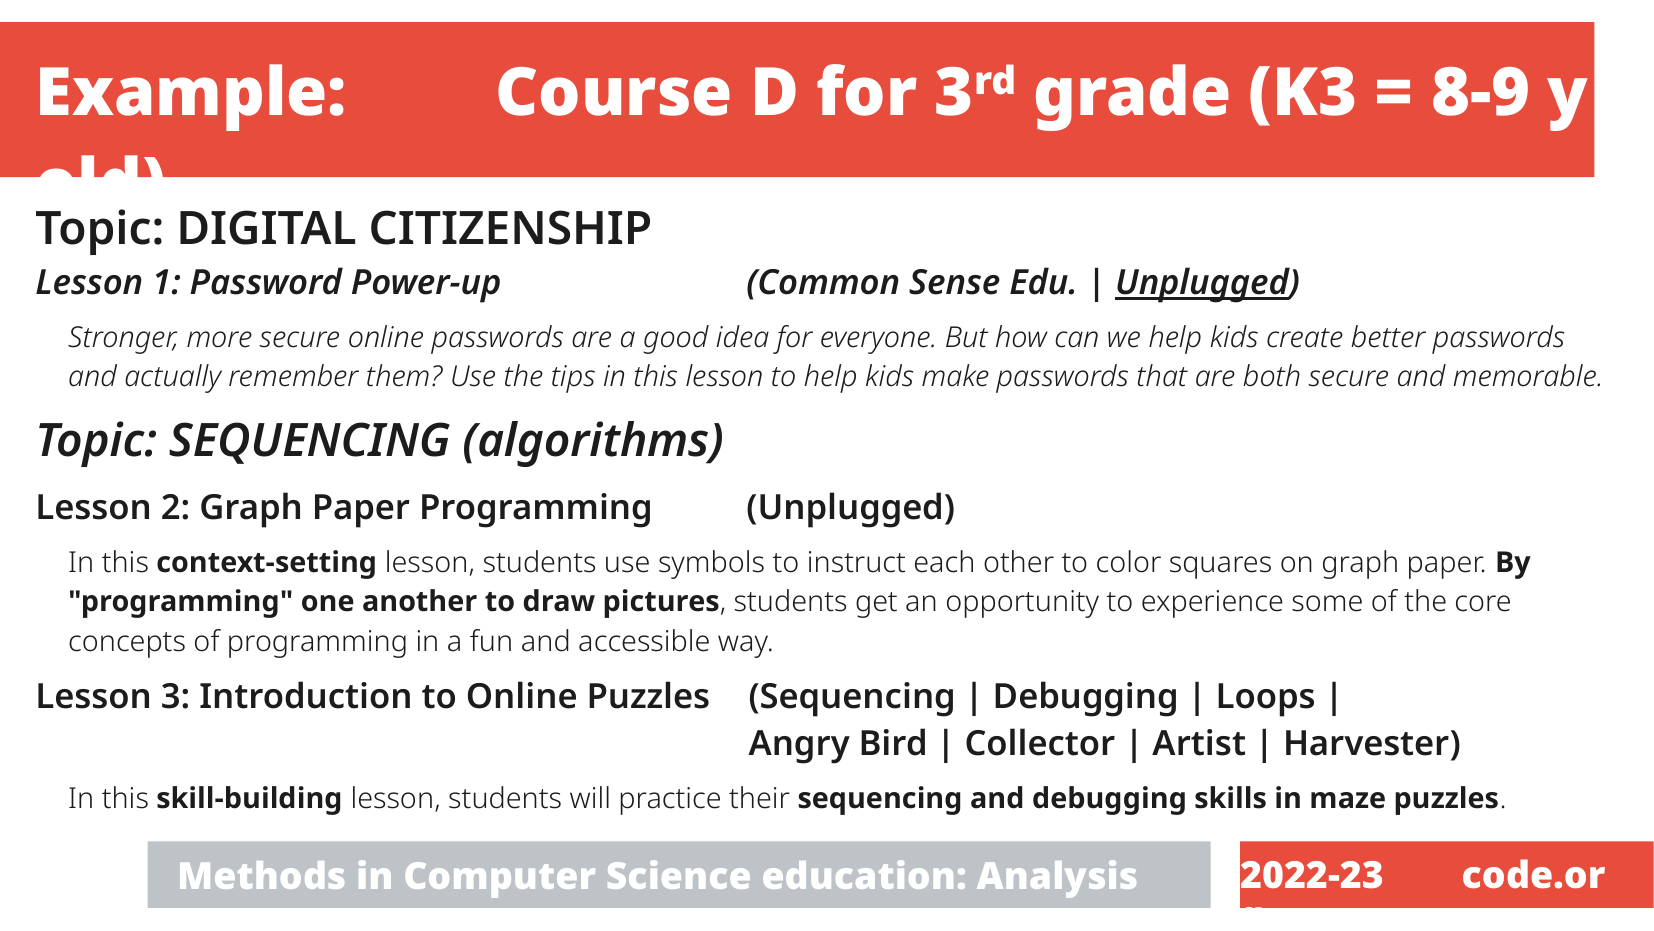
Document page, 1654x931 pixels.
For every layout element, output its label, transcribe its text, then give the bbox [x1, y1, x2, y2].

title Example: Course D for 3rd grade (K3 = 8-9 y old) [35, 44, 1595, 156]
list Topic: DIGITAL CITIZENSHIP Lesson 1: Password Power-up (Common Sense Edu. | Unplugged) Stronger, more secure online passwords are a good idea for everyone. But how can we help kids create better passwords and actually remember them? Use the tips in this lesson to help kids make passwords that are both secure and memorable. Topic: SEQUENCING (algorithms) Lesson 2: Graph Paper Programming (Unplugged) In this context-setting lesson, students use symbols to instruct each other to color squares on graph paper. By "programming" one another to draw pictures, students get an opportunity to experience some of the core concepts of programming in a fun and accessible way. Lesson 3: Introduction to Online Puzzles (Sequencing | Debugging | Loops | Angry Bird | Collector | Artist | Harvester) In this skill-building lesson, students will practice their sequencing and debugging skills in maze puzzles. [35, 194, 1619, 842]
